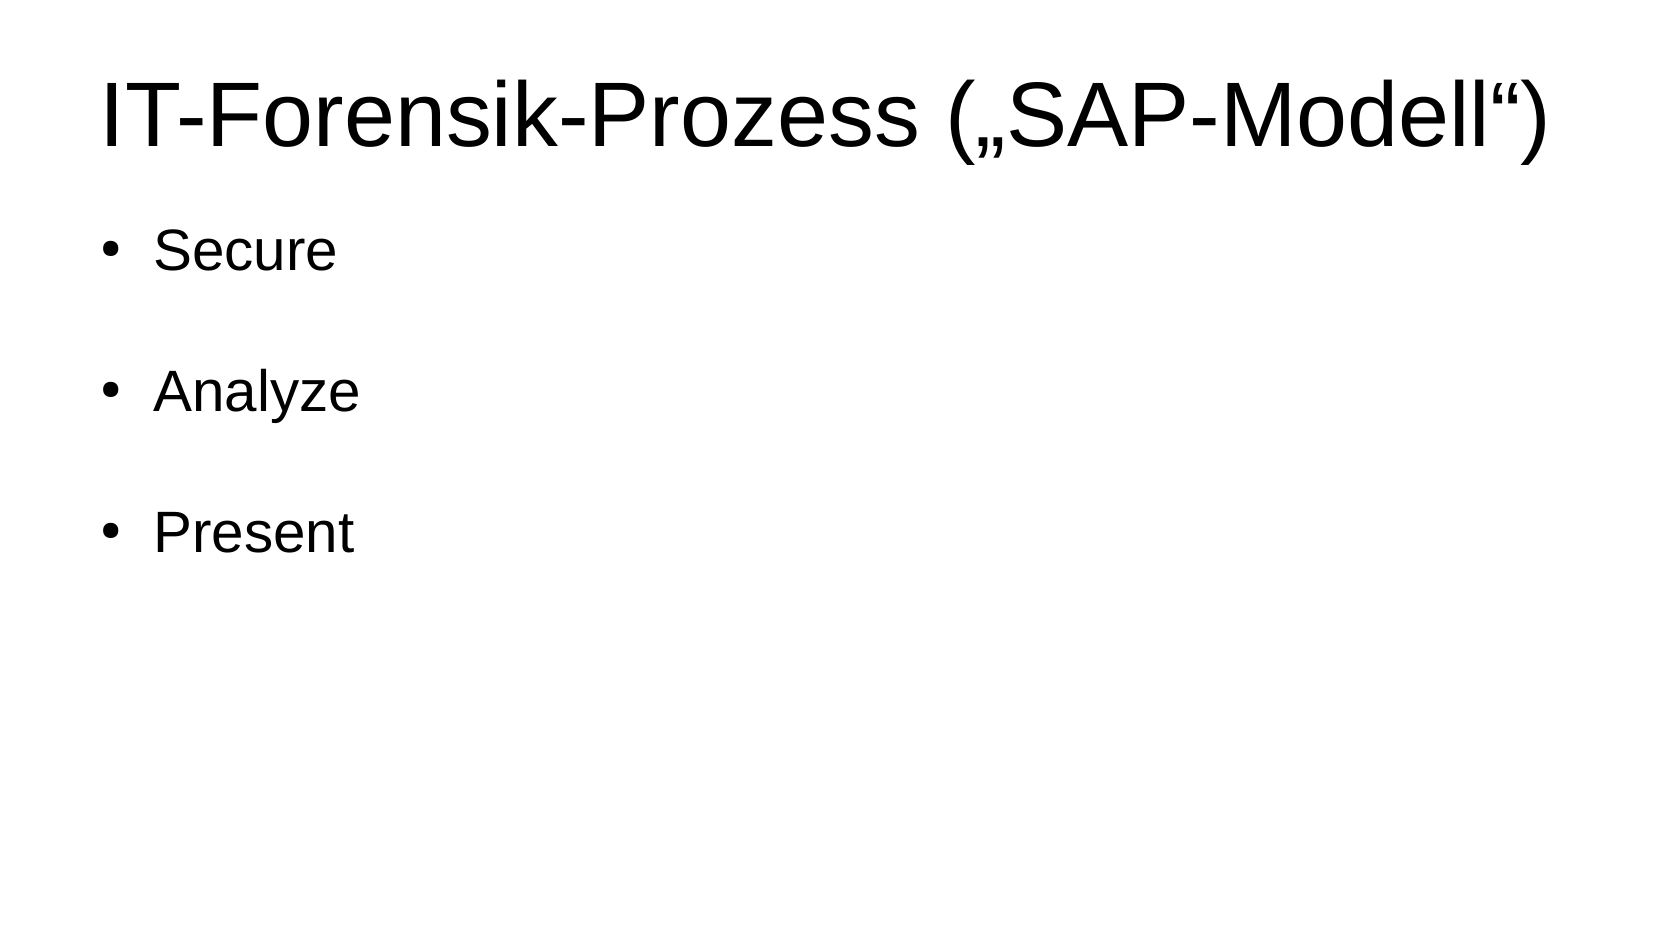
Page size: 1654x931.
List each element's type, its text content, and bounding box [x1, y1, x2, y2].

title IT-Forensik-Prozess („SAP-Modell“) [82, 37, 1571, 193]
list Secure Analyze Present [82, 217, 1152, 886]
